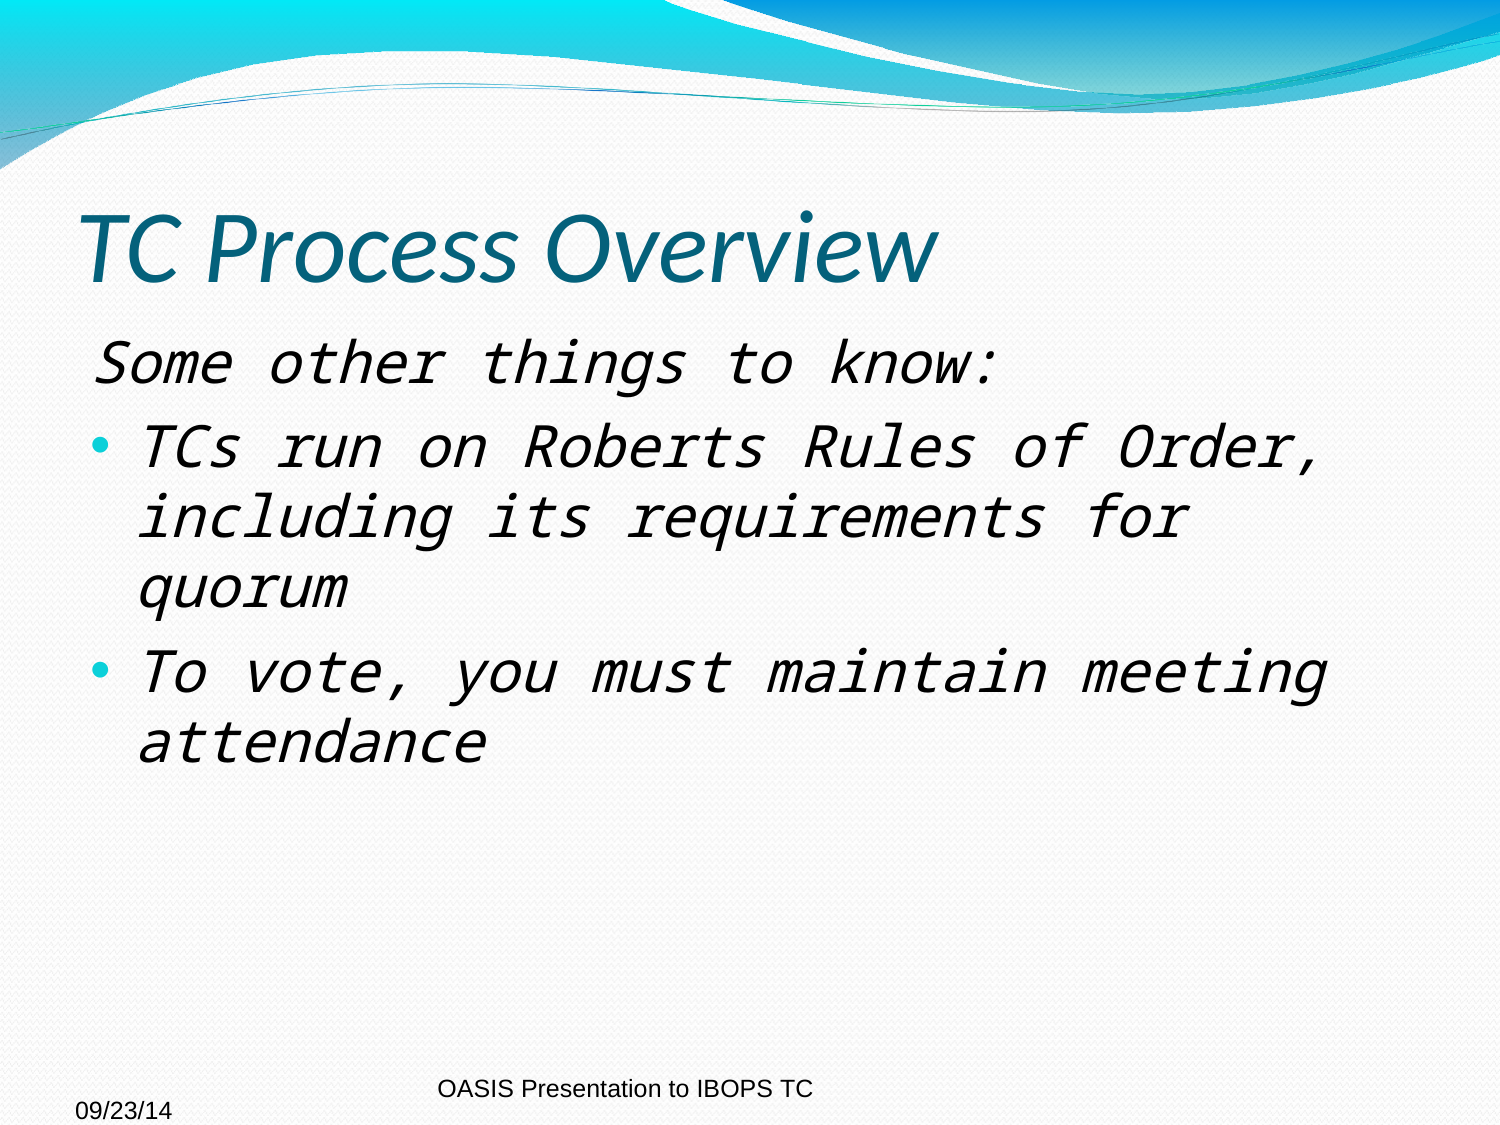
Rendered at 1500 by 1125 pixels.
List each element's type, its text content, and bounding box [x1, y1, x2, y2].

text_box OASIS Presentation to IBOPS TC [437, 982, 988, 1103]
picture [0, 0, 1500, 1125]
text_box Some other things to know: TCs run on Roberts Rules of Order, including its requirements for quorum To vote, you must maintain meeting attendance [75, 317, 1426, 1038]
text_box TC Process Overview [75, 115, 1426, 304]
text_box 09/23/14 [75, 1087, 425, 1125]
